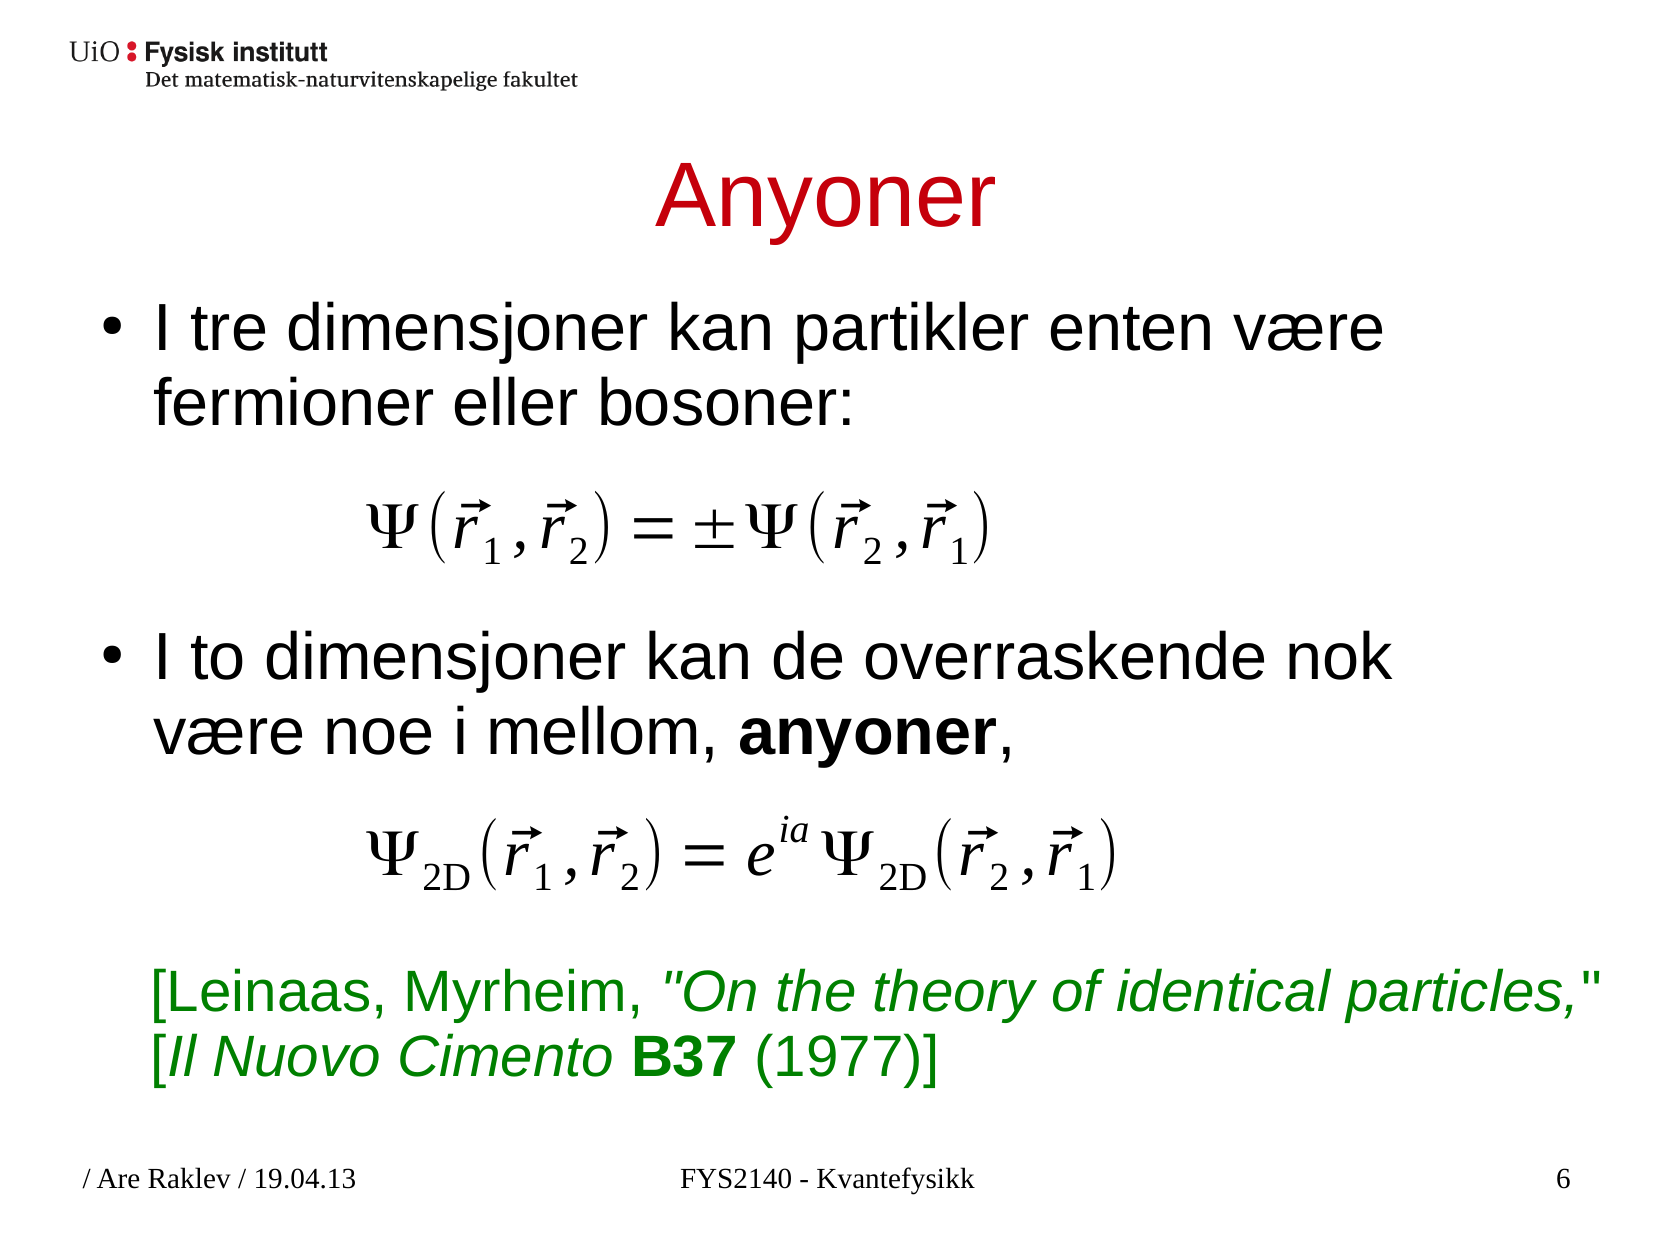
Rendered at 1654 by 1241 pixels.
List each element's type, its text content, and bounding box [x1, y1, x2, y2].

list I tre dimensjoner kan partikler enten være fermioner eller bosoner: I to dimensjoner kan de overraskende nok være noe i mellom, anyoner, [82, 290, 1538, 1094]
title Anyoner [82, 90, 1571, 298]
chart [357, 487, 1000, 574]
chart [357, 806, 1127, 900]
text_box [Leinaas, Myrheim, "On the theory of identical particles," [Il Nuovo Cimento B37 (1977)] [136, 951, 1637, 1097]
picture [68, 37, 581, 93]
